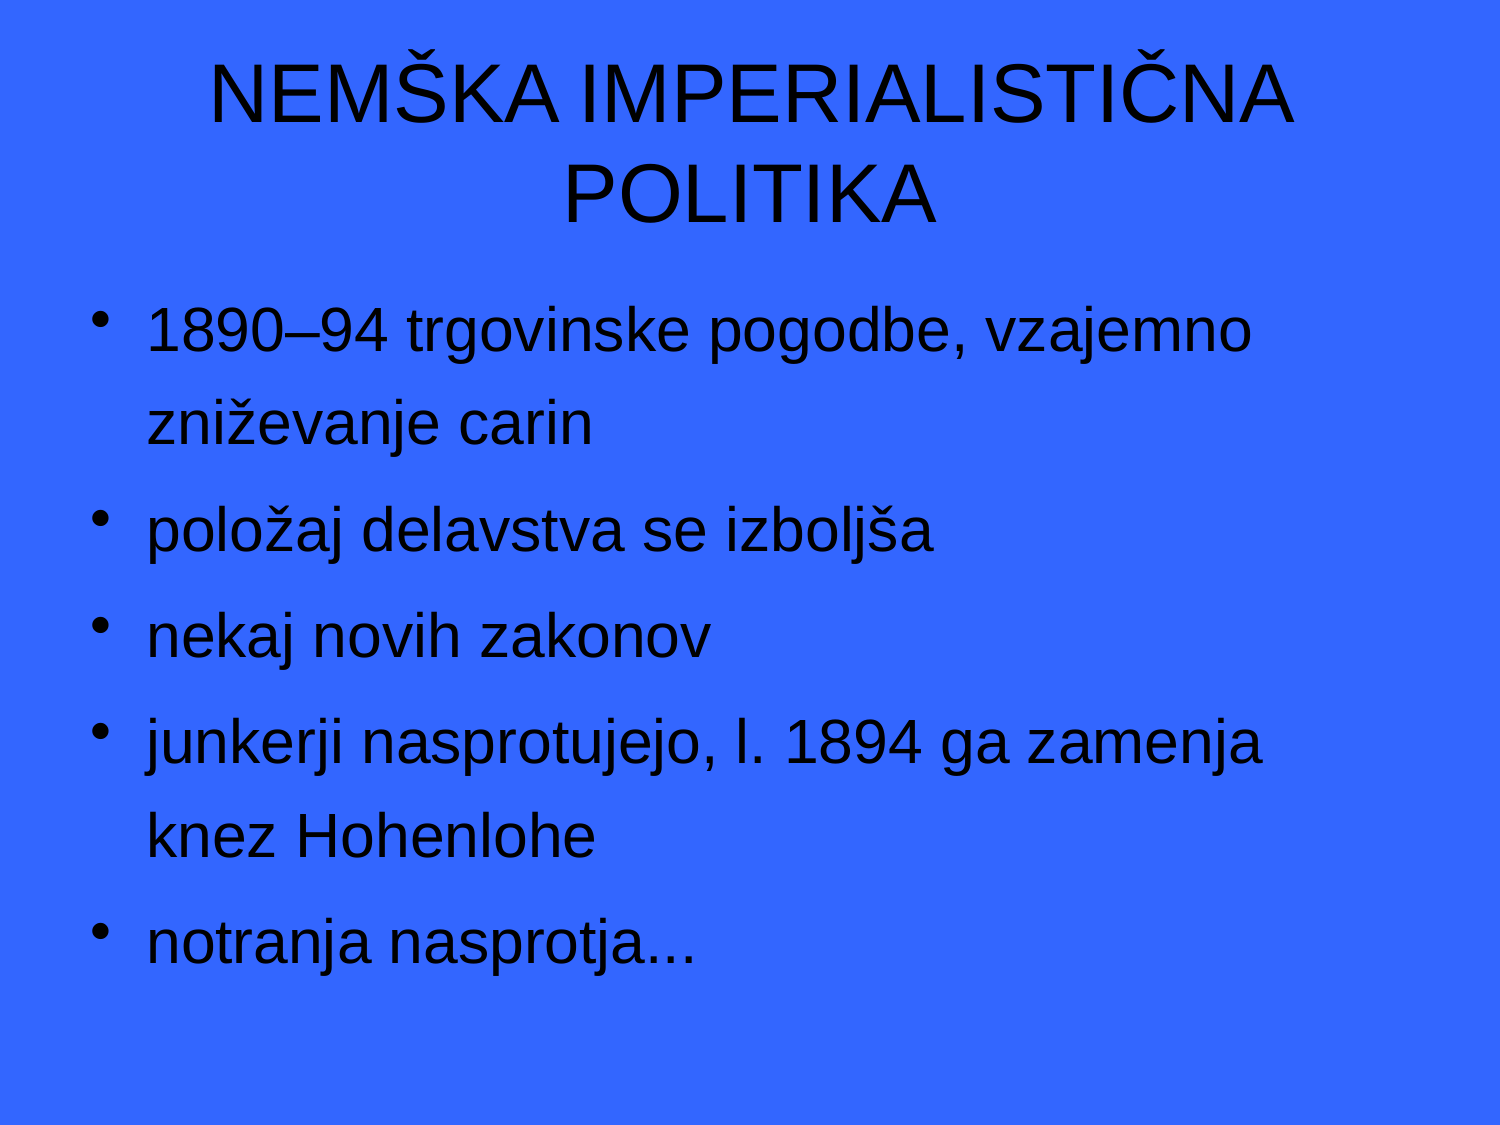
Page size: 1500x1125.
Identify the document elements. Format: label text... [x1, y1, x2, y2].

title NEMŠKA IMPERIALISTIČNA POLITIKA [75, 45, 1425, 233]
list 1890–94 trgovinske pogodbe, vzajemno zniževanje carin položaj delavstva se izboljša nekaj novih zakonov junkerji nasprotujejo, l. 1894 ga zamenja knez Hohenlohe notranja nasprotja... [75, 262, 1425, 1094]
